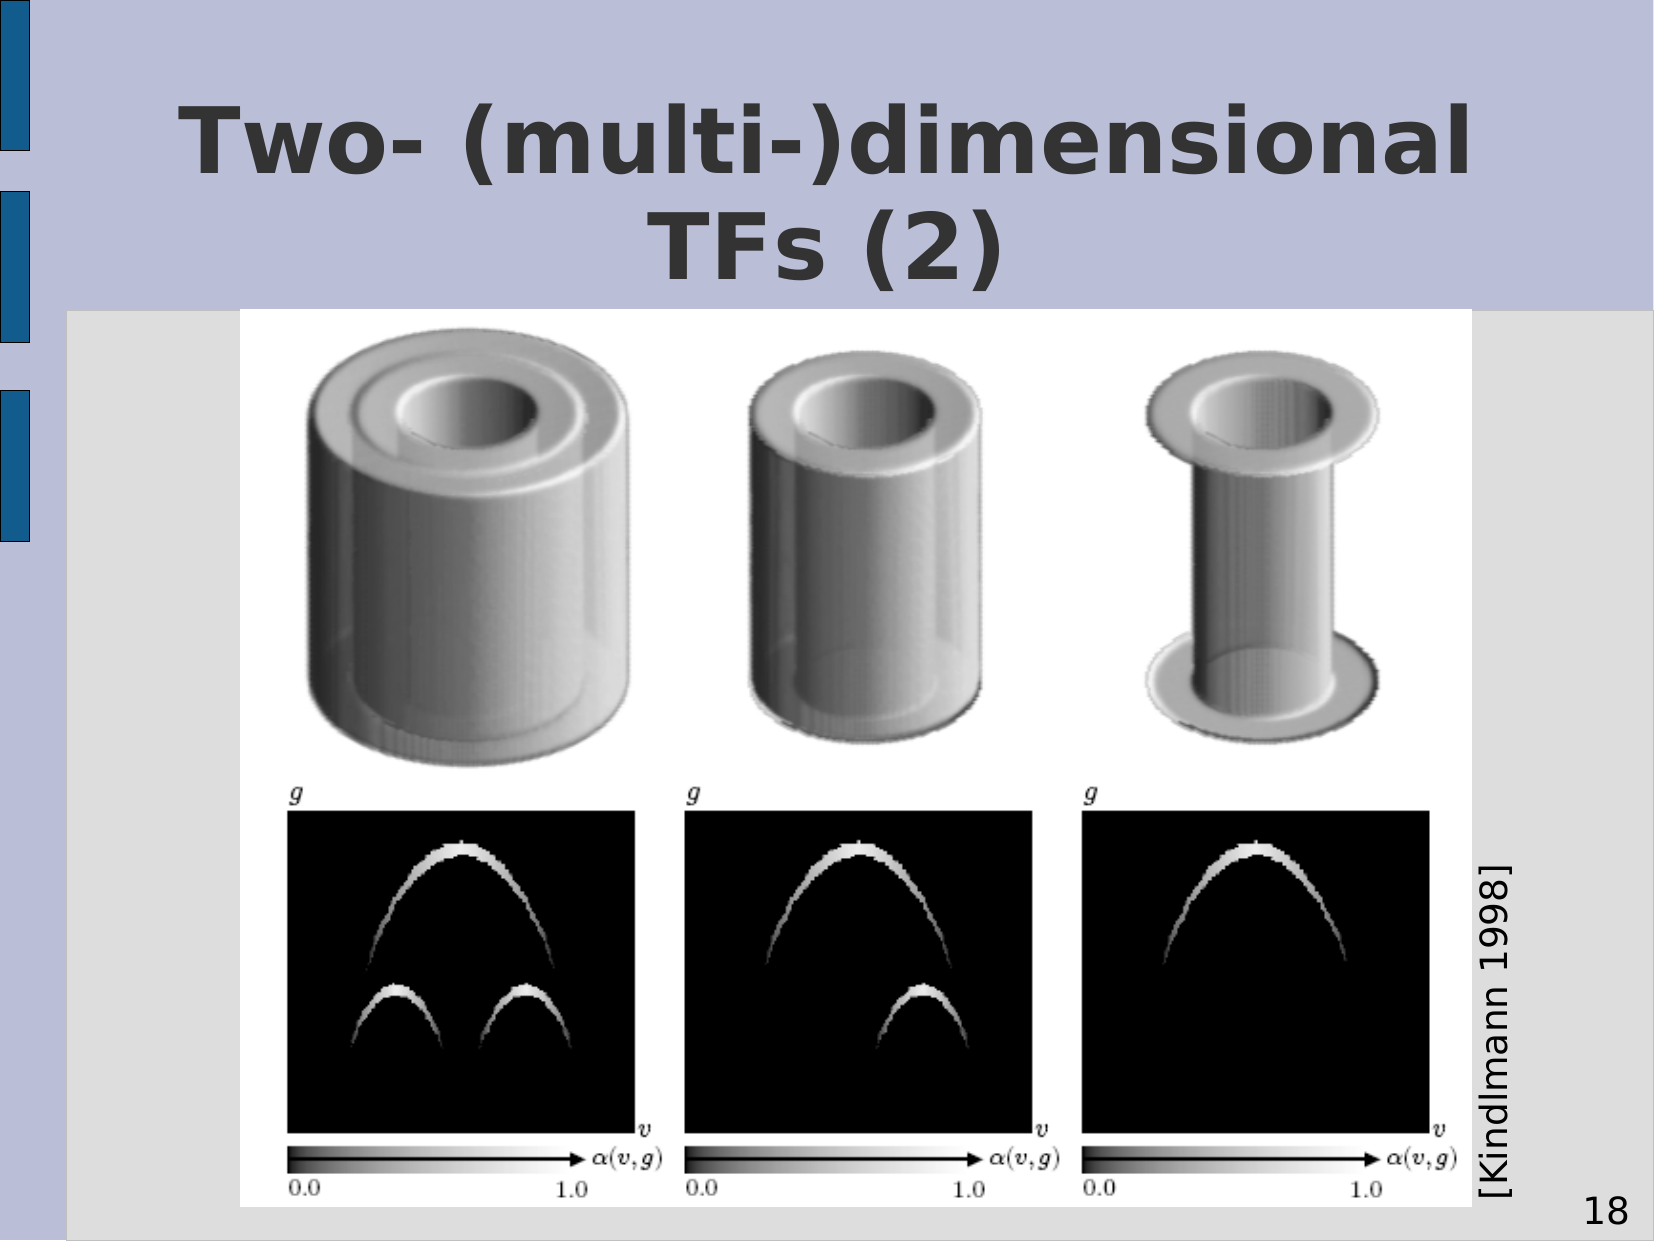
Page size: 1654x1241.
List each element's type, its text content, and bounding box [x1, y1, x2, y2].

title Two- (multi-)dimensional TFs (2) [121, 87, 1534, 302]
picture [240, 309, 1472, 1207]
text_box [Kindlmann 1998] [1465, 848, 1525, 1216]
